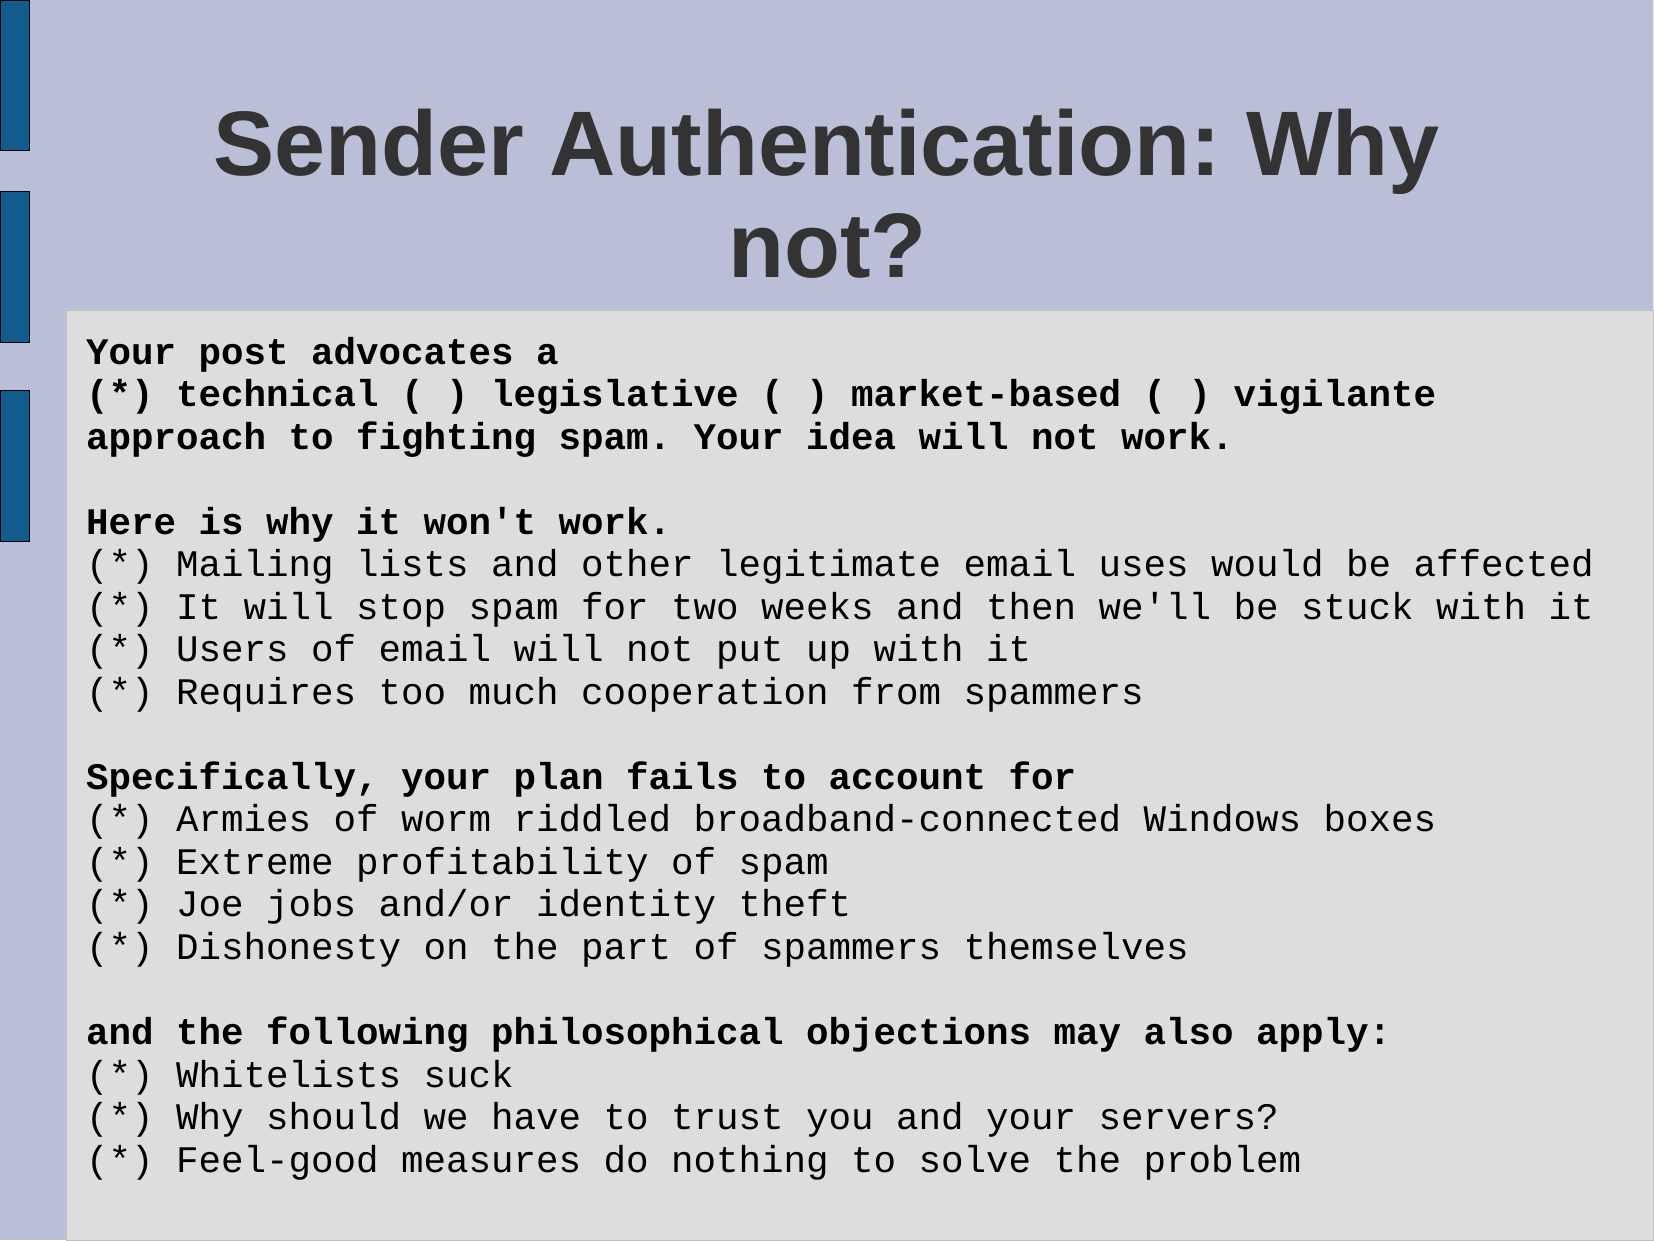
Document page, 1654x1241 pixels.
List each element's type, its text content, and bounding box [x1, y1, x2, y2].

title Sender Authentication: Why not? [121, 87, 1534, 302]
list Your post advocates a (*) technical ( ) legislative ( ) market-based ( ) vigilante approach to fighting spam. Your idea will not work. Here is why it won't work. (*) Mailing lists and other legitimate email uses would be affected (*) It will stop spam for two weeks and then we'll be stuck with it (*) Users of email will not put up with it (*) Requires too much cooperation from spammers Specifically, your plan fails to account for (*) Armies of worm riddled broadband-connected Windows boxes (*) Extreme profitability of spam (*) Joe jobs and/or identity theft (*) Dishonesty on the part of spammers themselves and the following philosophical objections may also apply: (*) Whitelists suck (*) Why should we have to trust you and your servers? (*) Feel-good measures do nothing to solve the problem [85, 332, 1654, 1226]
